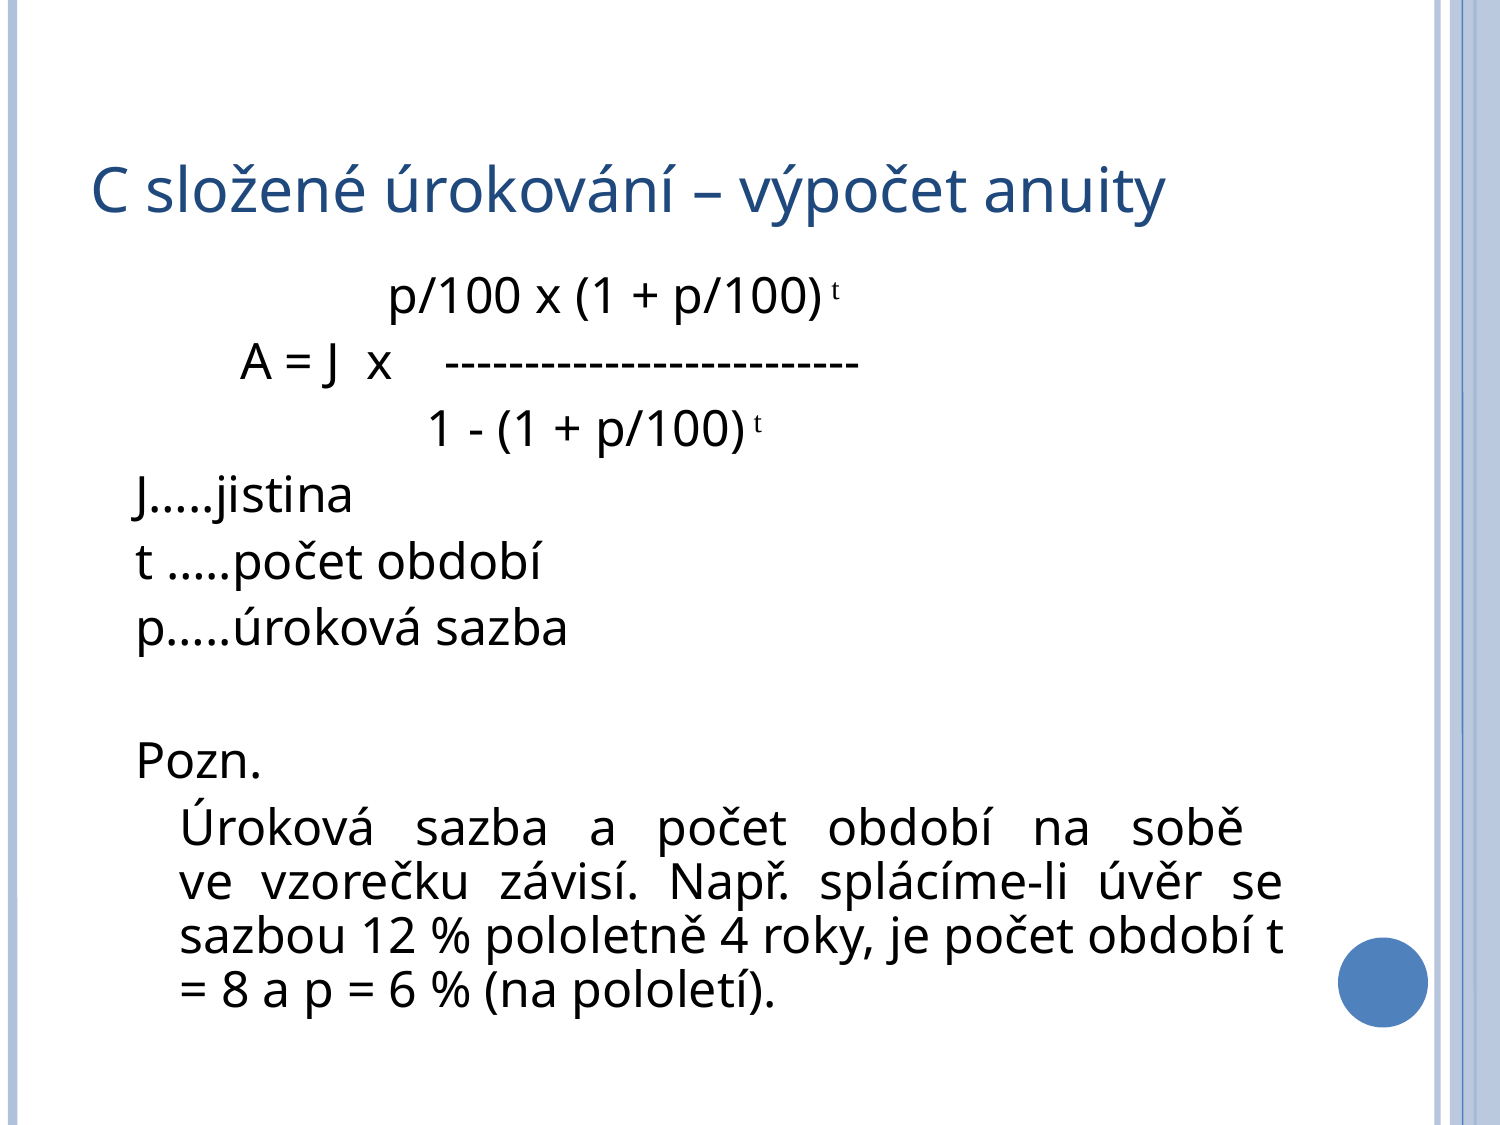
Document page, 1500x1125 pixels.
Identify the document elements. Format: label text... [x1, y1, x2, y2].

list p/100 x (1 + p/100) ͭ A = J x -------------------------- 1 - (1 + p/100) ͭ J…..jistina t …..počet období p…..úroková sazba Pozn. Úroková sazba a počet období na sobě ve vzorečku závisí. Např. splácíme-li úvěr se sazbou 12 % pololetně 4 roky, je počet období t = 8 a p = 6 % (na pololetí). [75, 262, 1300, 1062]
title C složené úrokování – výpočet anuity [75, 45, 1300, 233]
